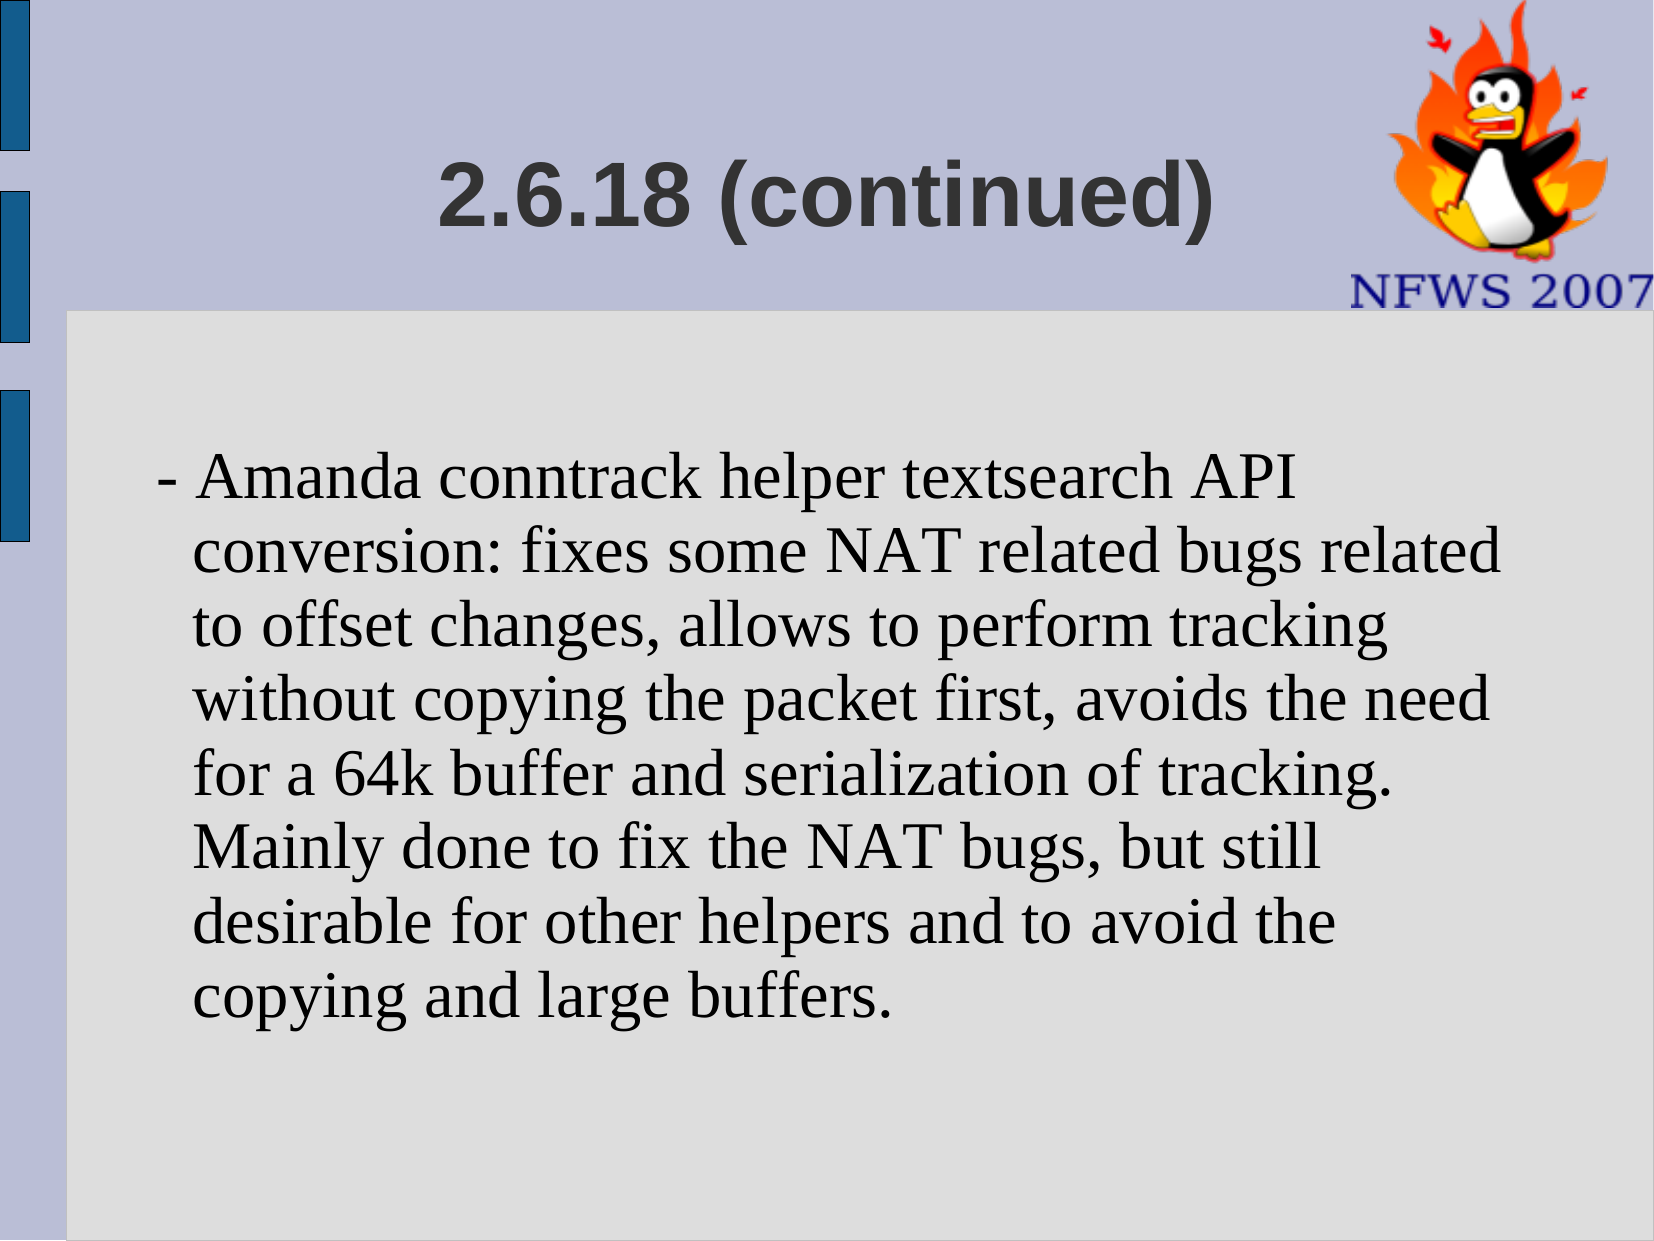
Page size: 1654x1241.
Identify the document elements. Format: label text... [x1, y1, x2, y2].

picture [1351, 0, 1654, 308]
title 2.6.18 (continued) [121, 98, 1351, 291]
subtitle - Amanda conntrack helper textsearch API conversion: fixes some NAT related bugs related to offset changes, allows to perform tracking without copying the packet first, avoids the need for a 64k buffer and serialization of tracking. Mainly done to fix the NAT bugs, but still desirable for other helpers and to avoid the copying and large buffers. [121, 352, 1534, 1119]
